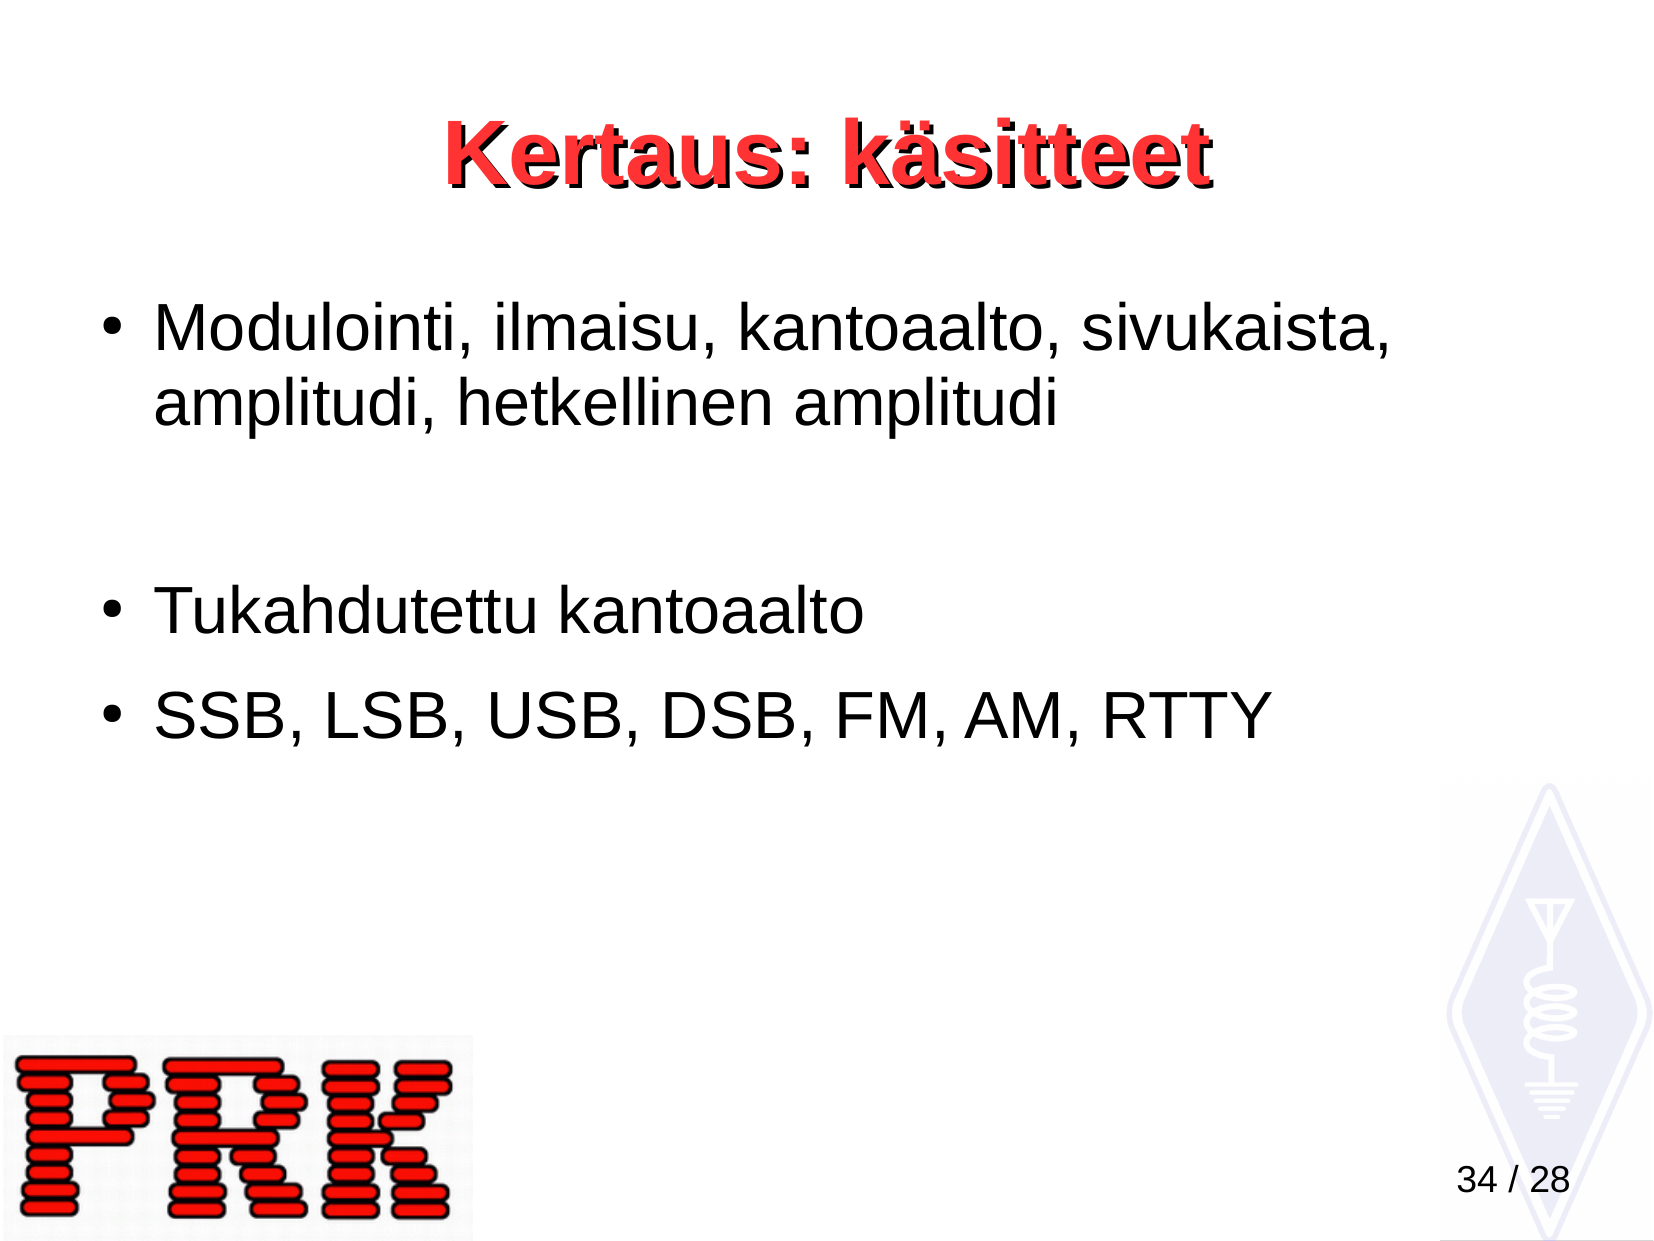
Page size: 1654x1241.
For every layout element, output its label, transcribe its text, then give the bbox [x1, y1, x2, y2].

picture [1440, 777, 1654, 1241]
title Kertaus: käsitteet [82, 49, 1571, 257]
list Modulointi, ilmaisu, kantoaalto, sivukaista, amplitudi, hetkellinen amplitudi Tukahdutettu kantoaalto SSB, LSB, USB, DSB, FM, AM, RTTY [82, 290, 1571, 1010]
picture [3, 1035, 473, 1241]
